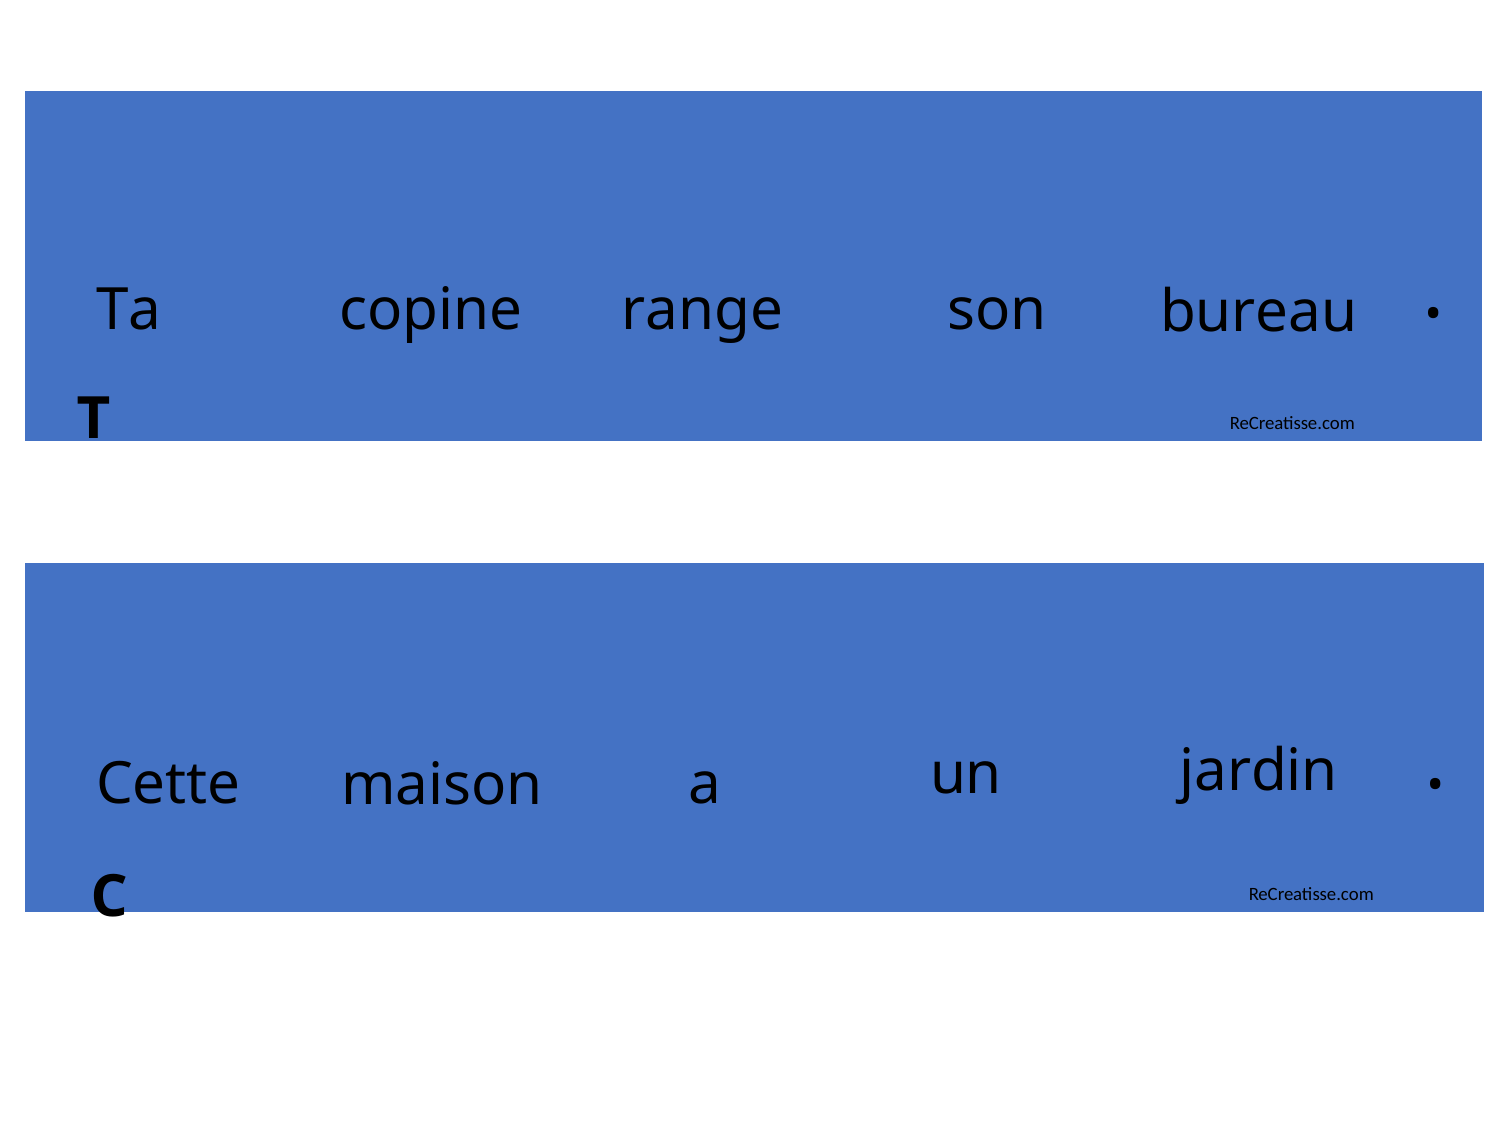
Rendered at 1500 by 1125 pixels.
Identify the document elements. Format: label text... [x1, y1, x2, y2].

table_header [572, 563, 846, 912]
text_box T [62, 373, 126, 458]
text_box C [76, 850, 143, 935]
text_box bureau [1145, 265, 1373, 350]
text_box Ta [81, 264, 177, 349]
table_header [1120, 91, 1392, 441]
text_box ReCreatisse.com [1234, 874, 1389, 912]
text_box jardin [1164, 724, 1353, 809]
table_header [1392, 91, 1482, 441]
table_header [299, 91, 573, 441]
text_box Cette [81, 737, 256, 822]
text_box range [607, 264, 798, 349]
table_header [299, 563, 572, 912]
table_header [1394, 563, 1484, 912]
text_box maison [326, 739, 558, 824]
text_box . [1407, 227, 1460, 342]
text_box a [673, 737, 736, 822]
text_box copine [325, 264, 538, 349]
table_header [573, 91, 846, 441]
table_header [846, 91, 1120, 441]
table_header [25, 91, 299, 441]
table_header [1120, 563, 1394, 912]
table_header [25, 563, 299, 912]
text_box ReCreatisse.com [1215, 403, 1370, 441]
text_box un [915, 728, 1017, 813]
text_box . [1410, 698, 1462, 813]
table_header [846, 563, 1120, 912]
text_box son [932, 264, 1062, 349]
